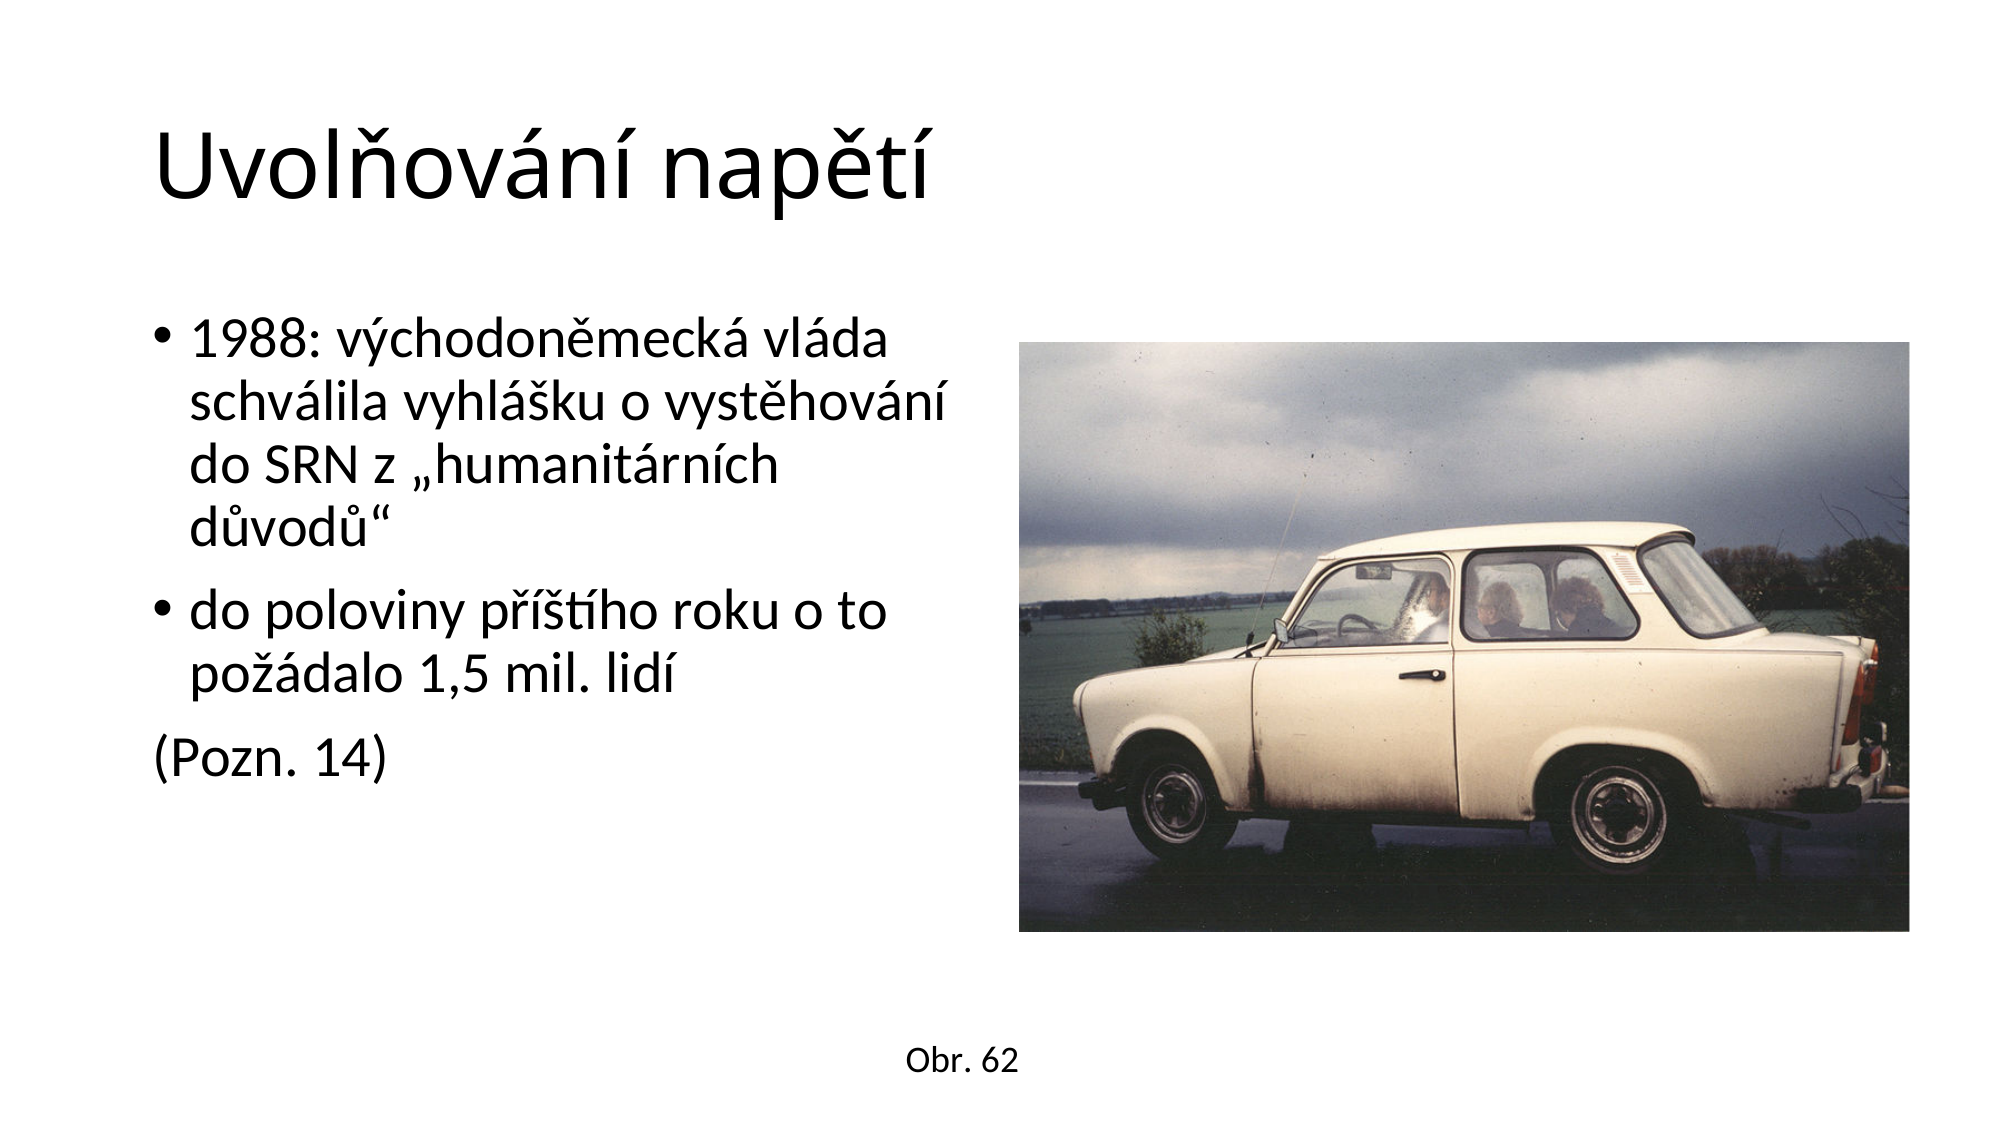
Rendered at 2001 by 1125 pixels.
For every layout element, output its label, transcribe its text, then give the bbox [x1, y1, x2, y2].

list 1988: východoněmecká vláda schválila vyhlášku o vystěhování do SRN z „humanitárních důvodů“ do poloviny příštího roku o to požádalo 1,5 mil. lidí (Pozn. 14) [137, 299, 988, 1014]
picture [1019, 342, 1910, 932]
title Uvolňování napětí [137, 59, 1863, 278]
text_box Obr. 62 [890, 1027, 1126, 1088]
